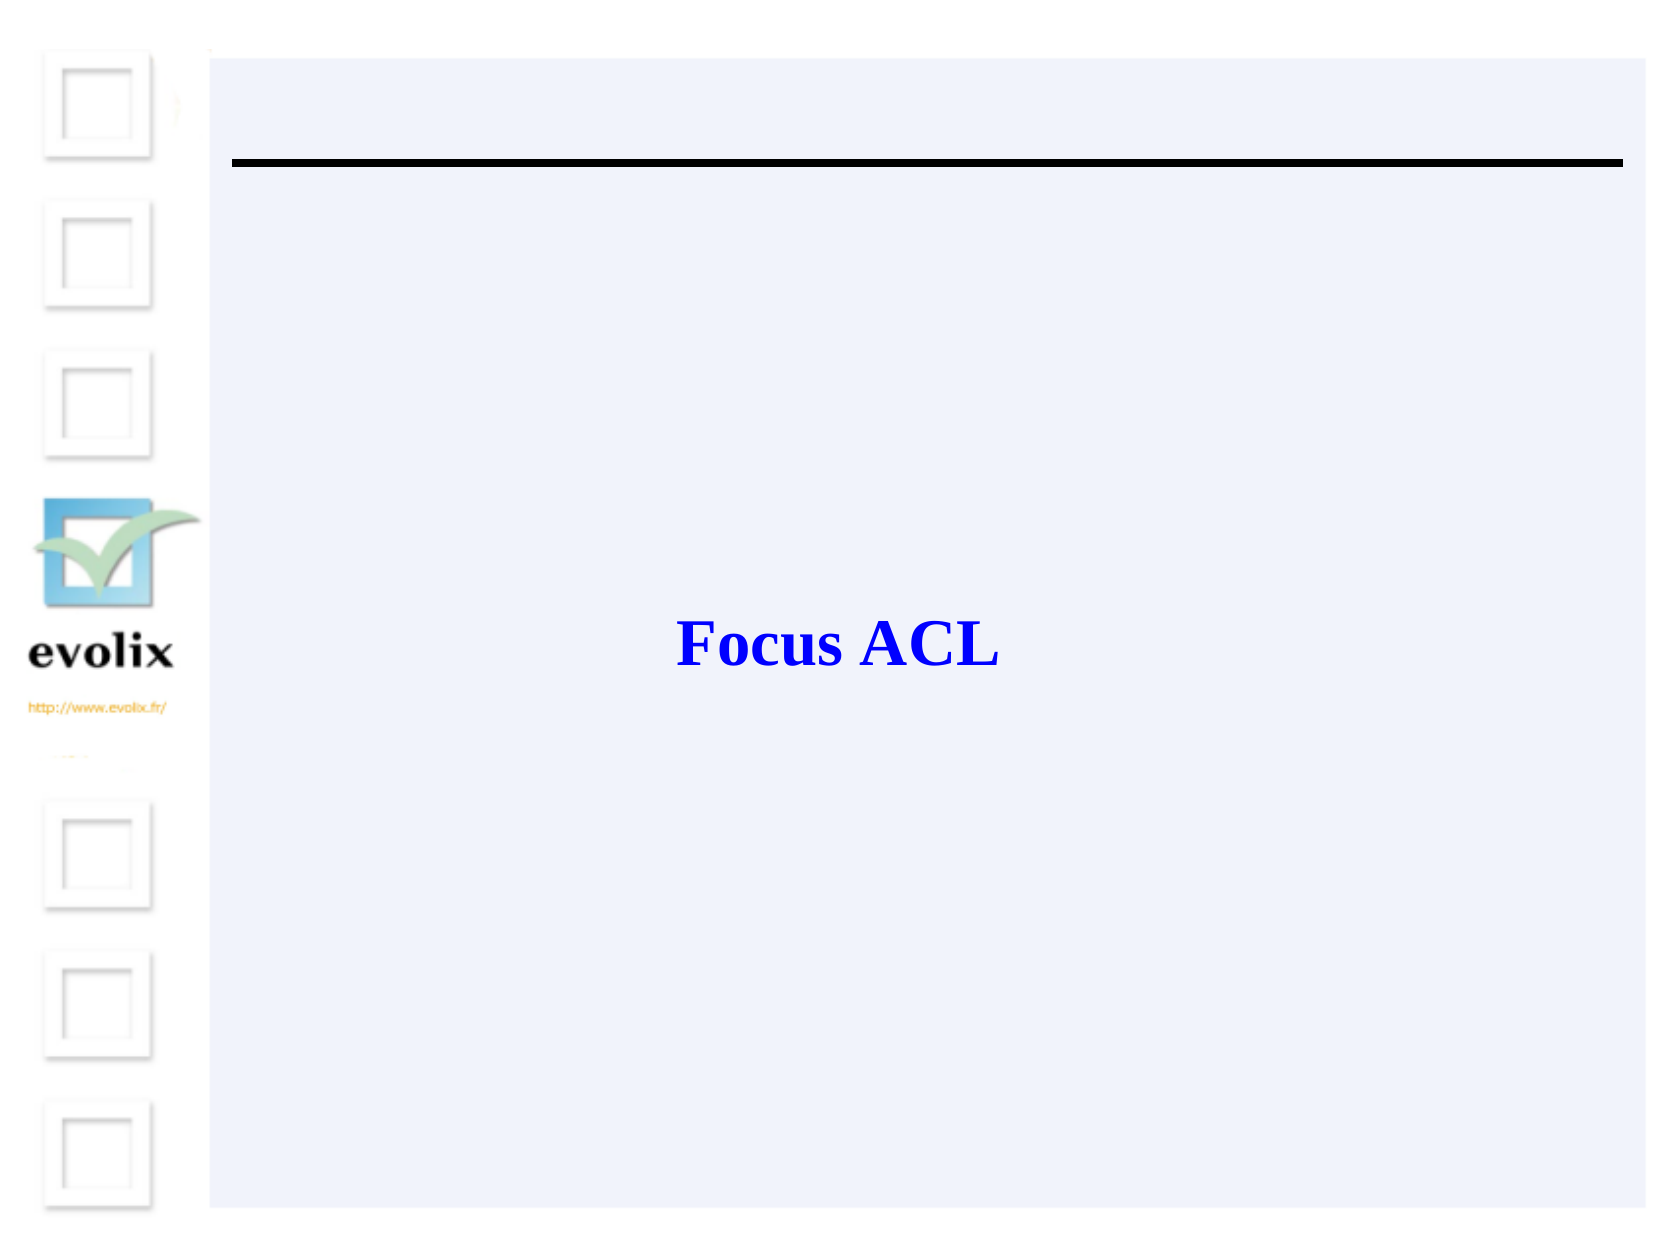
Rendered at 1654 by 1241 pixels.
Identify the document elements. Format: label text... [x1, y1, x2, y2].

picture [0, 49, 1654, 1218]
subtitle Focus ACL [106, 218, 1571, 1067]
